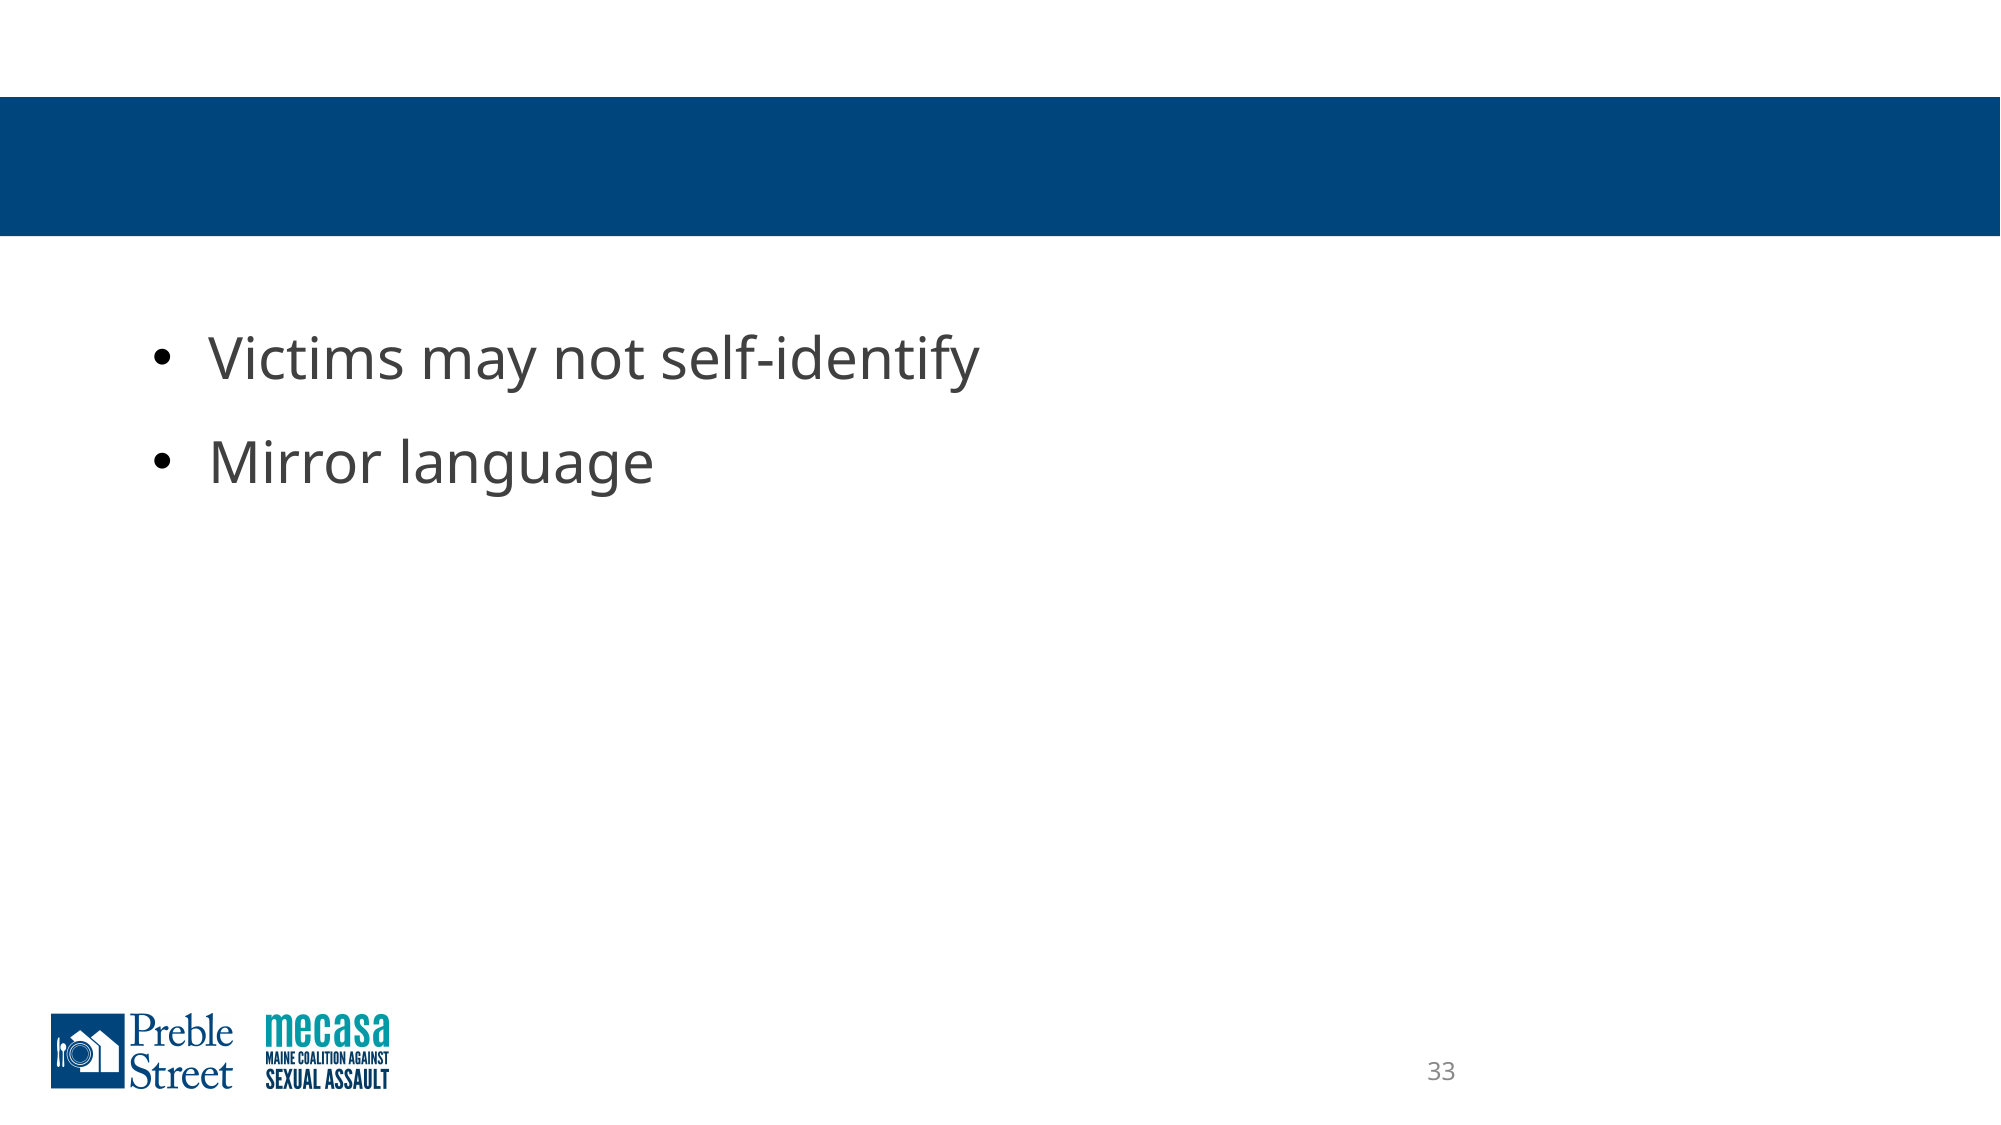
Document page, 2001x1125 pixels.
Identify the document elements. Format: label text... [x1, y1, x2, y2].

list Victims may not self-identify Mirror language [137, 299, 1863, 1014]
slide_number 33 [1412, 1042, 1863, 1103]
